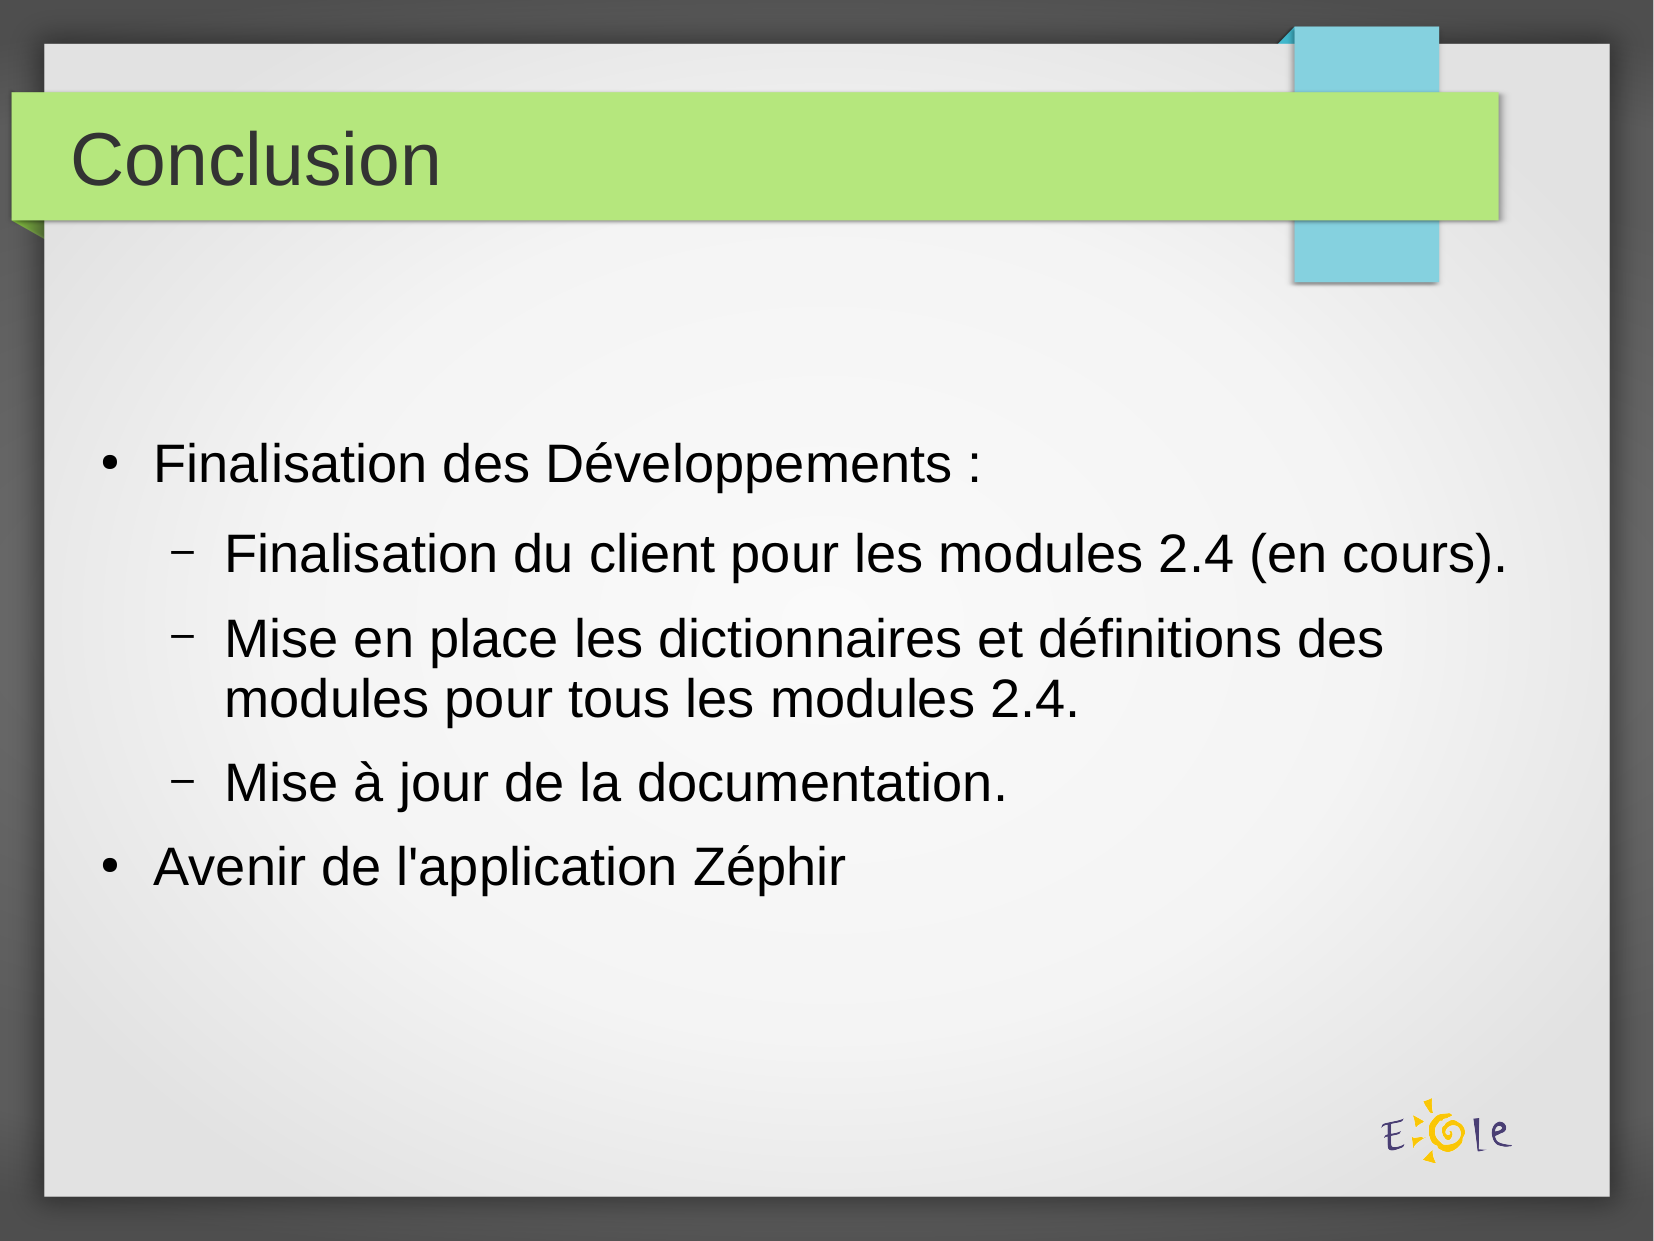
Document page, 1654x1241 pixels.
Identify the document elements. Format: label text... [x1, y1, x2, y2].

picture [0, 0, 1654, 1241]
title Conclusion [70, 106, 1229, 213]
list Finalisation des Développements : Finalisation du client pour les modules 2.4 (en cours). Mise en place les dictionnaires et définitions des modules pour tous les modules 2.4. Mise à jour de la documentation. Avenir de l'application Zéphir [82, 343, 1538, 1063]
